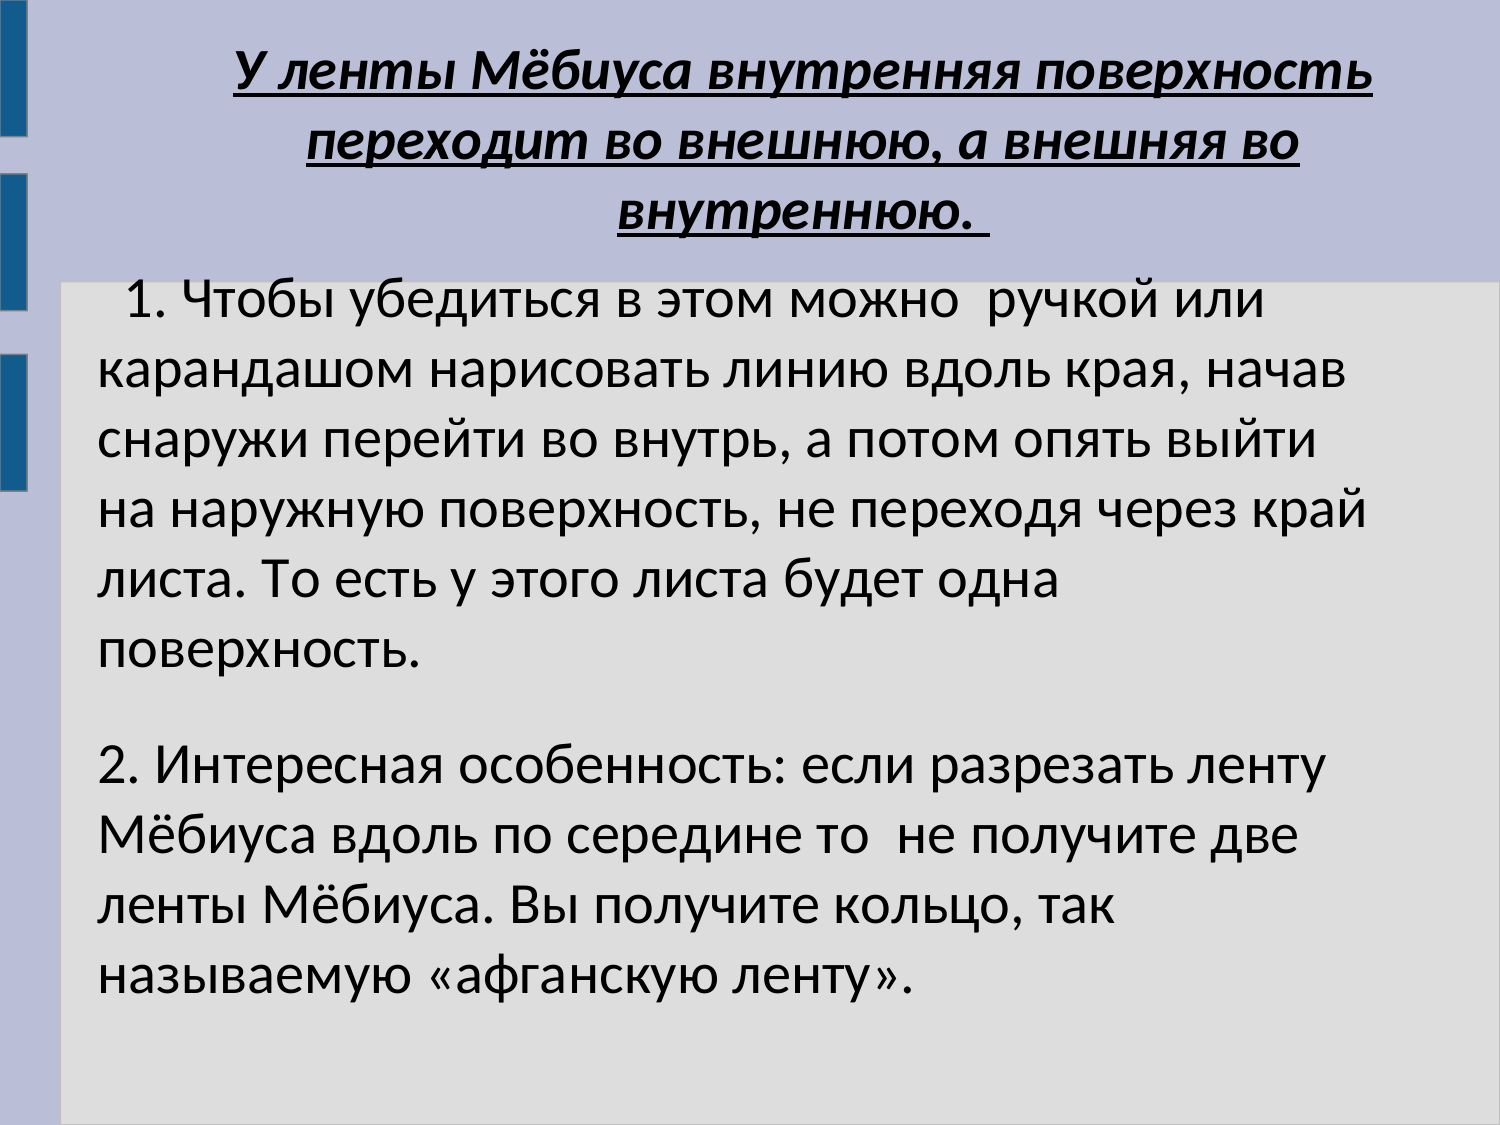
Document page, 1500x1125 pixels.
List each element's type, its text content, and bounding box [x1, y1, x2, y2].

text_box 1. Чтобы убедиться в этом можно ручкой или карандашом нарисовать линию вдоль края, начав снаружи перейти во внутрь, а потом опять выйти на наружную поверхность, не переходя через край листа. То есть у этого листа будет одна поверхность. 2. Интересная особенность: если разрезать ленту Мёбиуса вдоль по середине то не получите две ленты Мёбиуса. Вы получите кольцо, так называемую «афганскую ленту». [82, 252, 1394, 1125]
text_box У ленты Мёбиуса внутренняя поверхность переходит во внешнюю, а внешняя во внутреннюю. [106, 23, 1500, 249]
